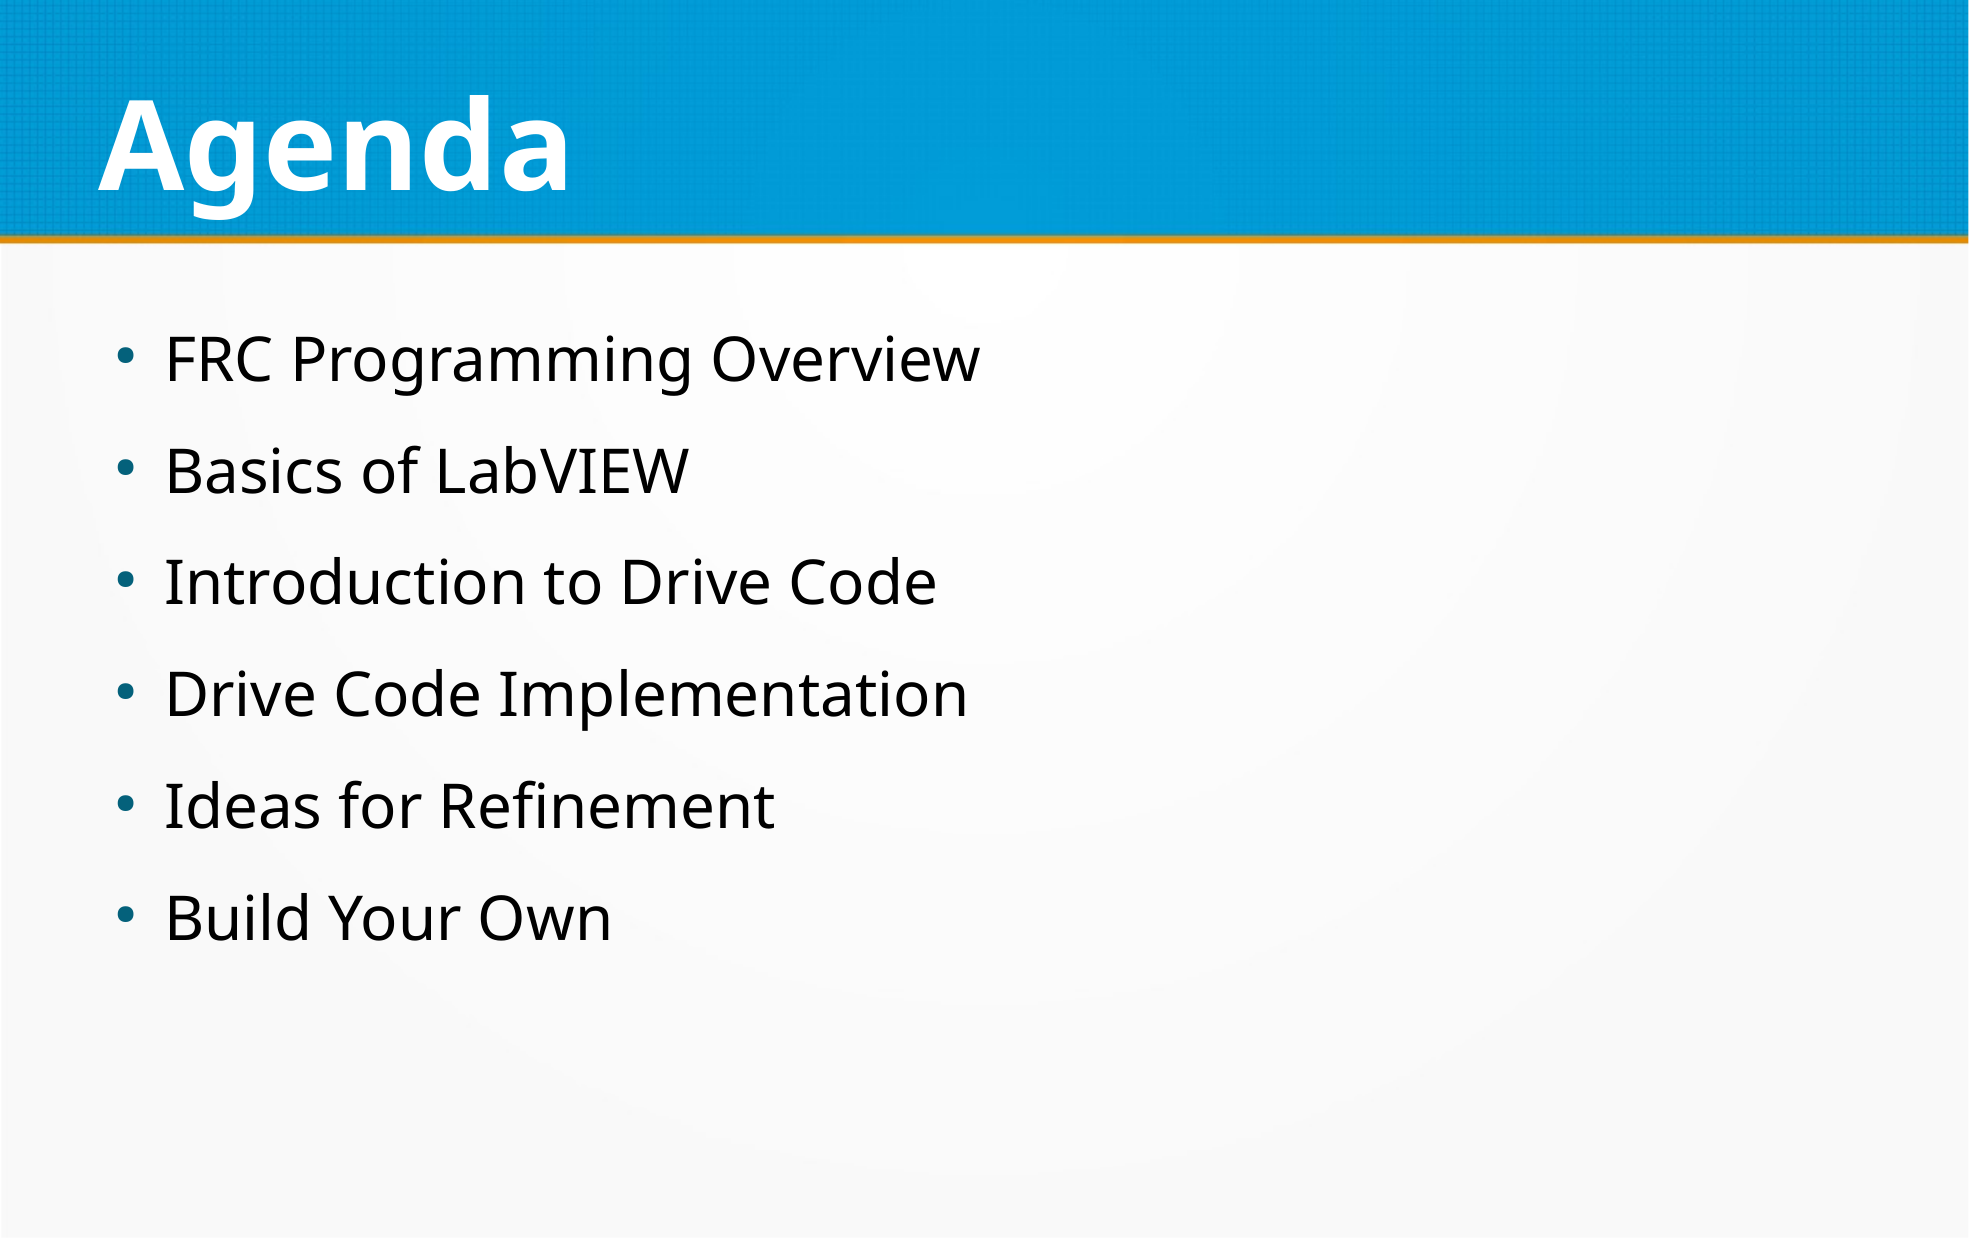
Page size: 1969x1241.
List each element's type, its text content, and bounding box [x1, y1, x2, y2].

title Agenda [98, 19, 1870, 227]
picture [0, 233, 1969, 1241]
list FRC Programming Overview Basics of LabVIEW Introduction to Drive Code Drive Code Implementation Ideas for Refinement Build Your Own [98, 315, 1036, 1081]
